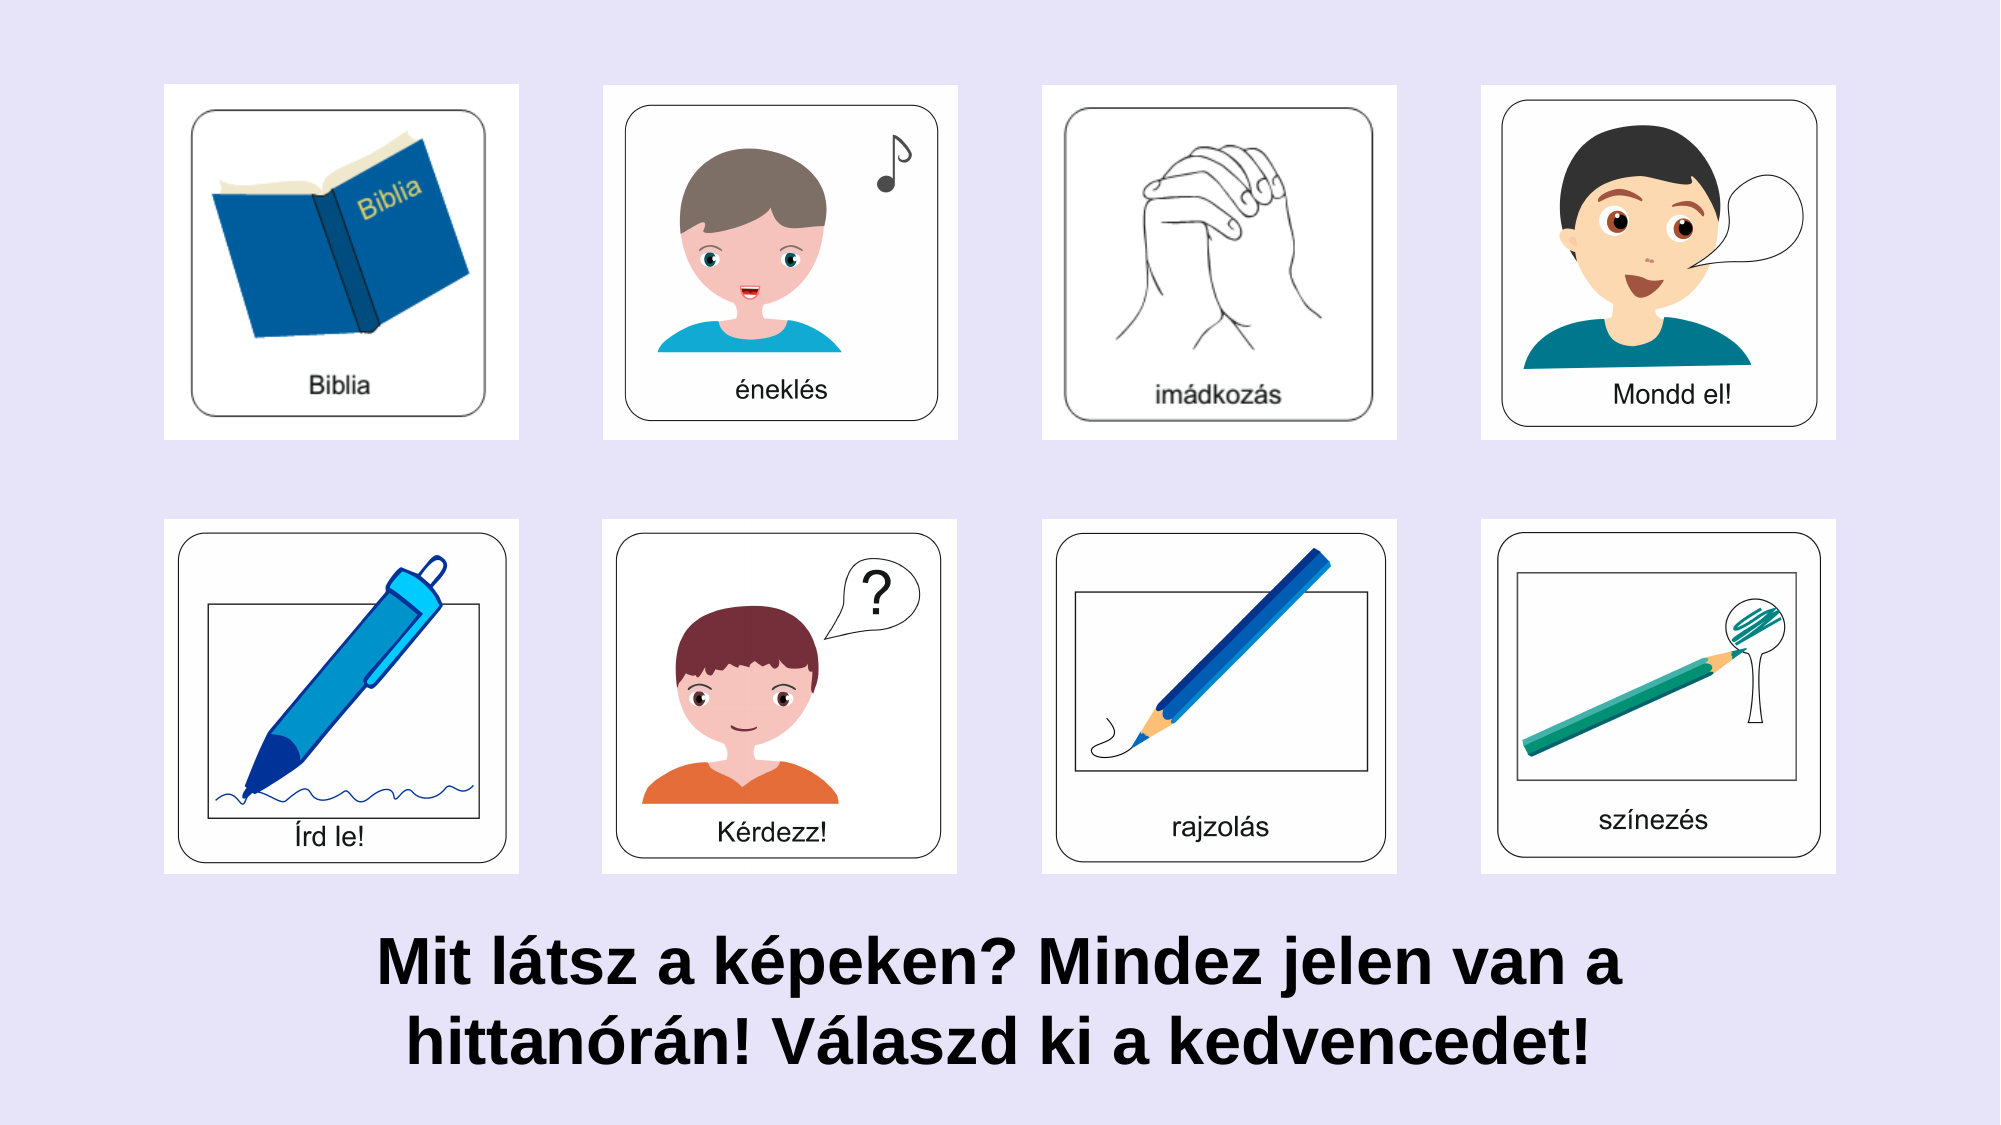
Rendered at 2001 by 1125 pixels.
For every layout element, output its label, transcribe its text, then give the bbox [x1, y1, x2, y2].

text_box Mit látsz a képeken? Mindez jelen van a hittanórán! Válaszd ki a kedvencedet! [169, 901, 1830, 1095]
picture [602, 519, 957, 874]
picture [1481, 85, 1836, 440]
picture [164, 519, 519, 874]
picture [1481, 519, 1836, 874]
picture [603, 85, 958, 440]
picture [164, 84, 519, 440]
picture [1042, 85, 1397, 440]
picture [1042, 519, 1397, 874]
